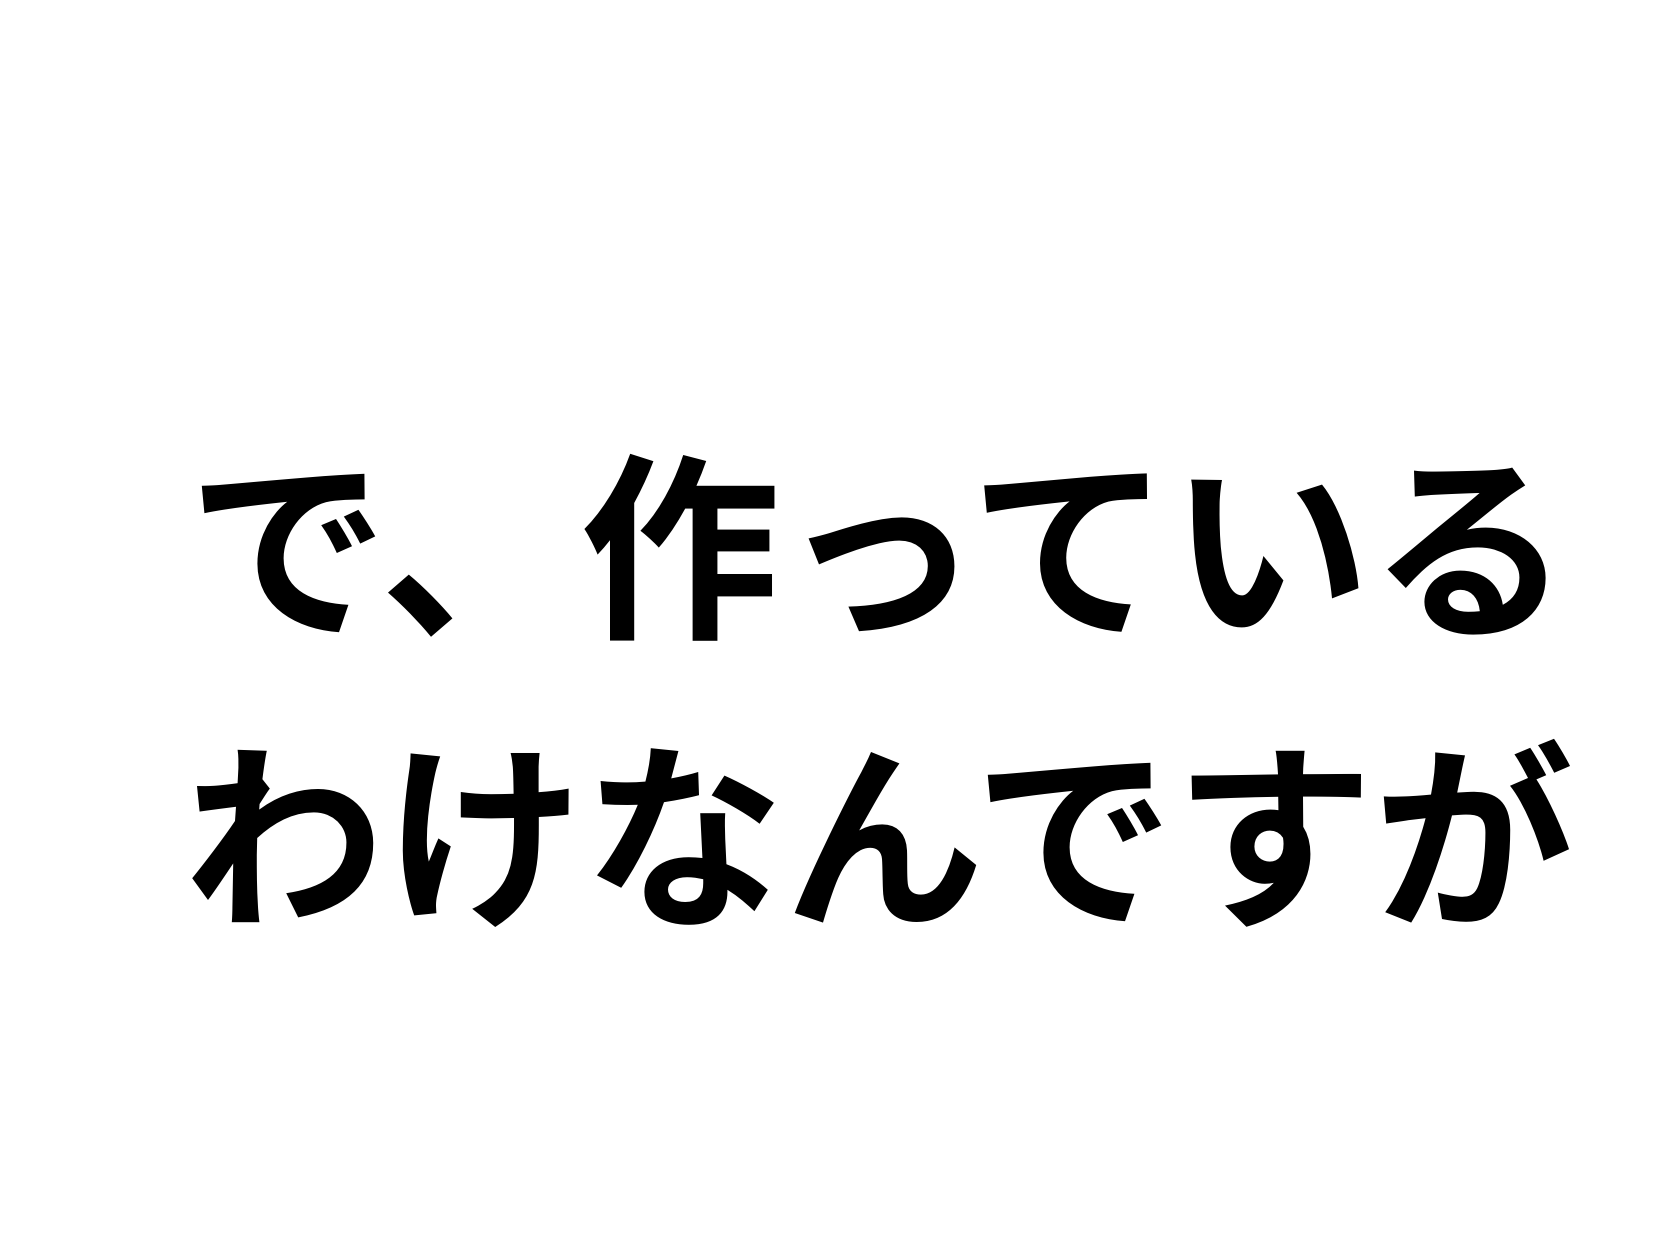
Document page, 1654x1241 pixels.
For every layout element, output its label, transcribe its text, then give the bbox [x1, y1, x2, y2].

text_box で、作っている わけなんですが [169, 383, 1536, 800]
